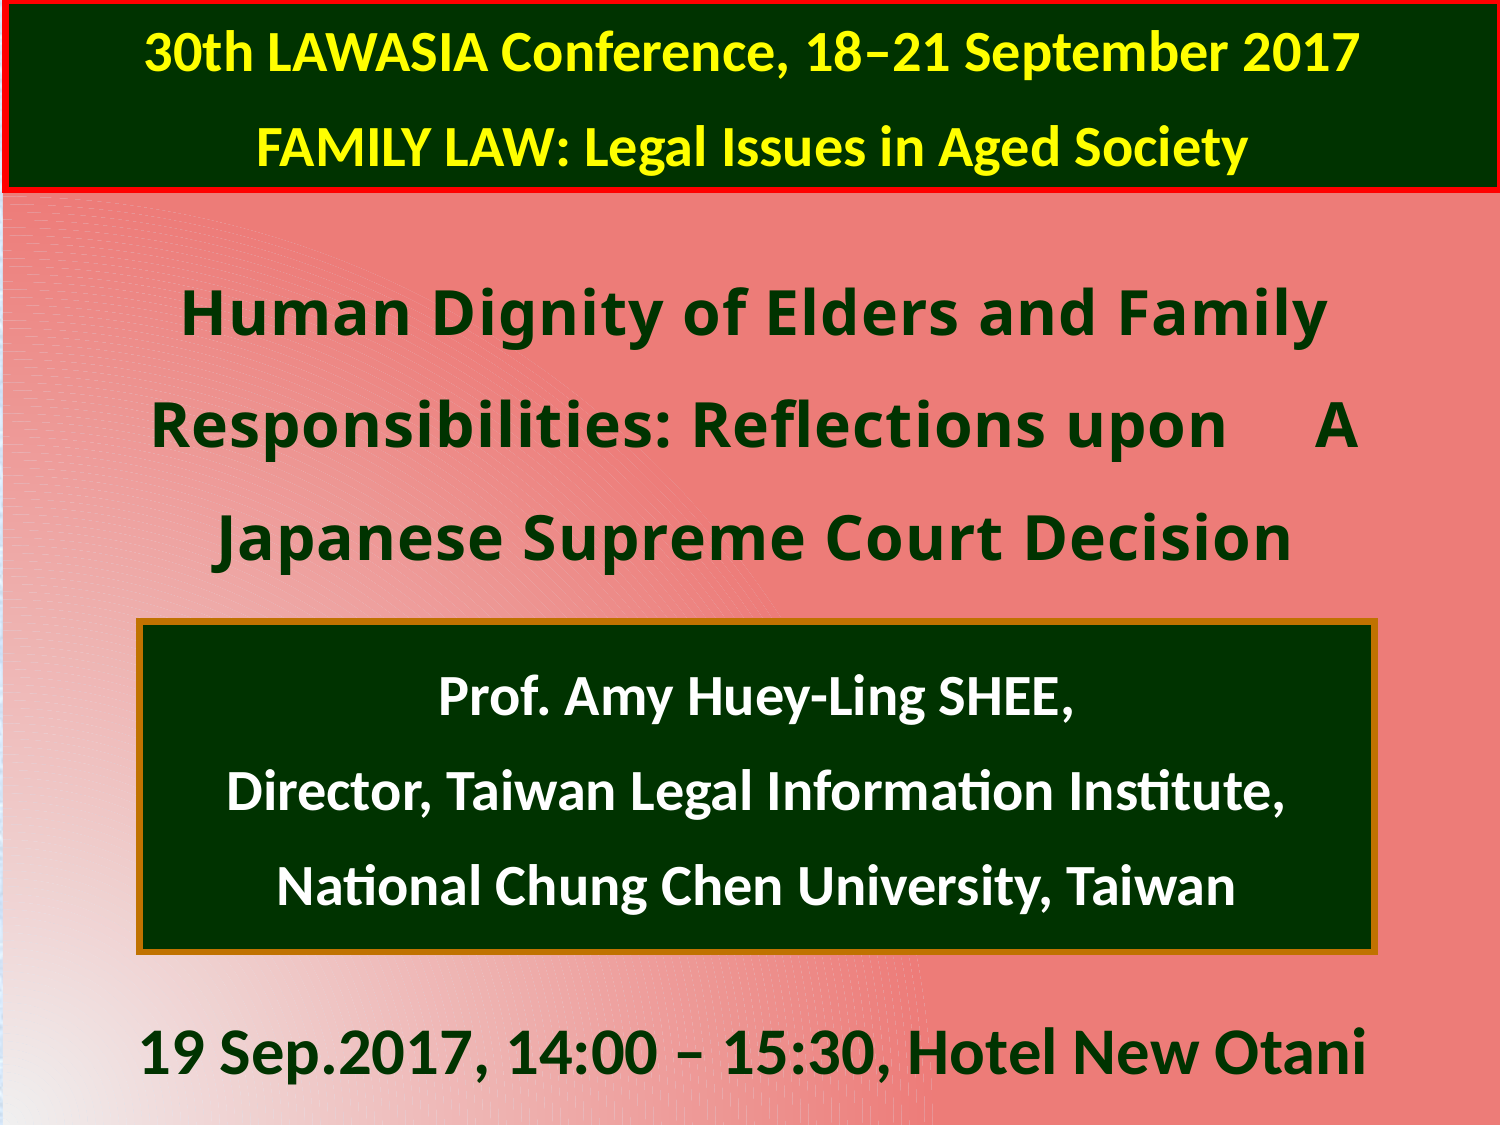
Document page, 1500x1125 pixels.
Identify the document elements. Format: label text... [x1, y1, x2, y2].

text_box Prof. Amy Huey-Ling SHEE, Director, Taiwan Legal Information Institute, National Chung Chen University, Taiwan [139, 621, 1375, 952]
text_box 30th LAWASIA Conference, 18–21 September 2017 FAMILY LAW: Legal Issues in Aged Society [5, 1, 1500, 190]
text_box 19 Sep.2017, 14:00 – 15:30, Hotel New Otani [5, 1000, 1500, 1097]
text_box Human Dignity of Elders and Family Responsibilities: Reflections upon A Japanese Supreme Court Decision [53, 228, 1459, 580]
text_box [3, 1, 1500, 1125]
